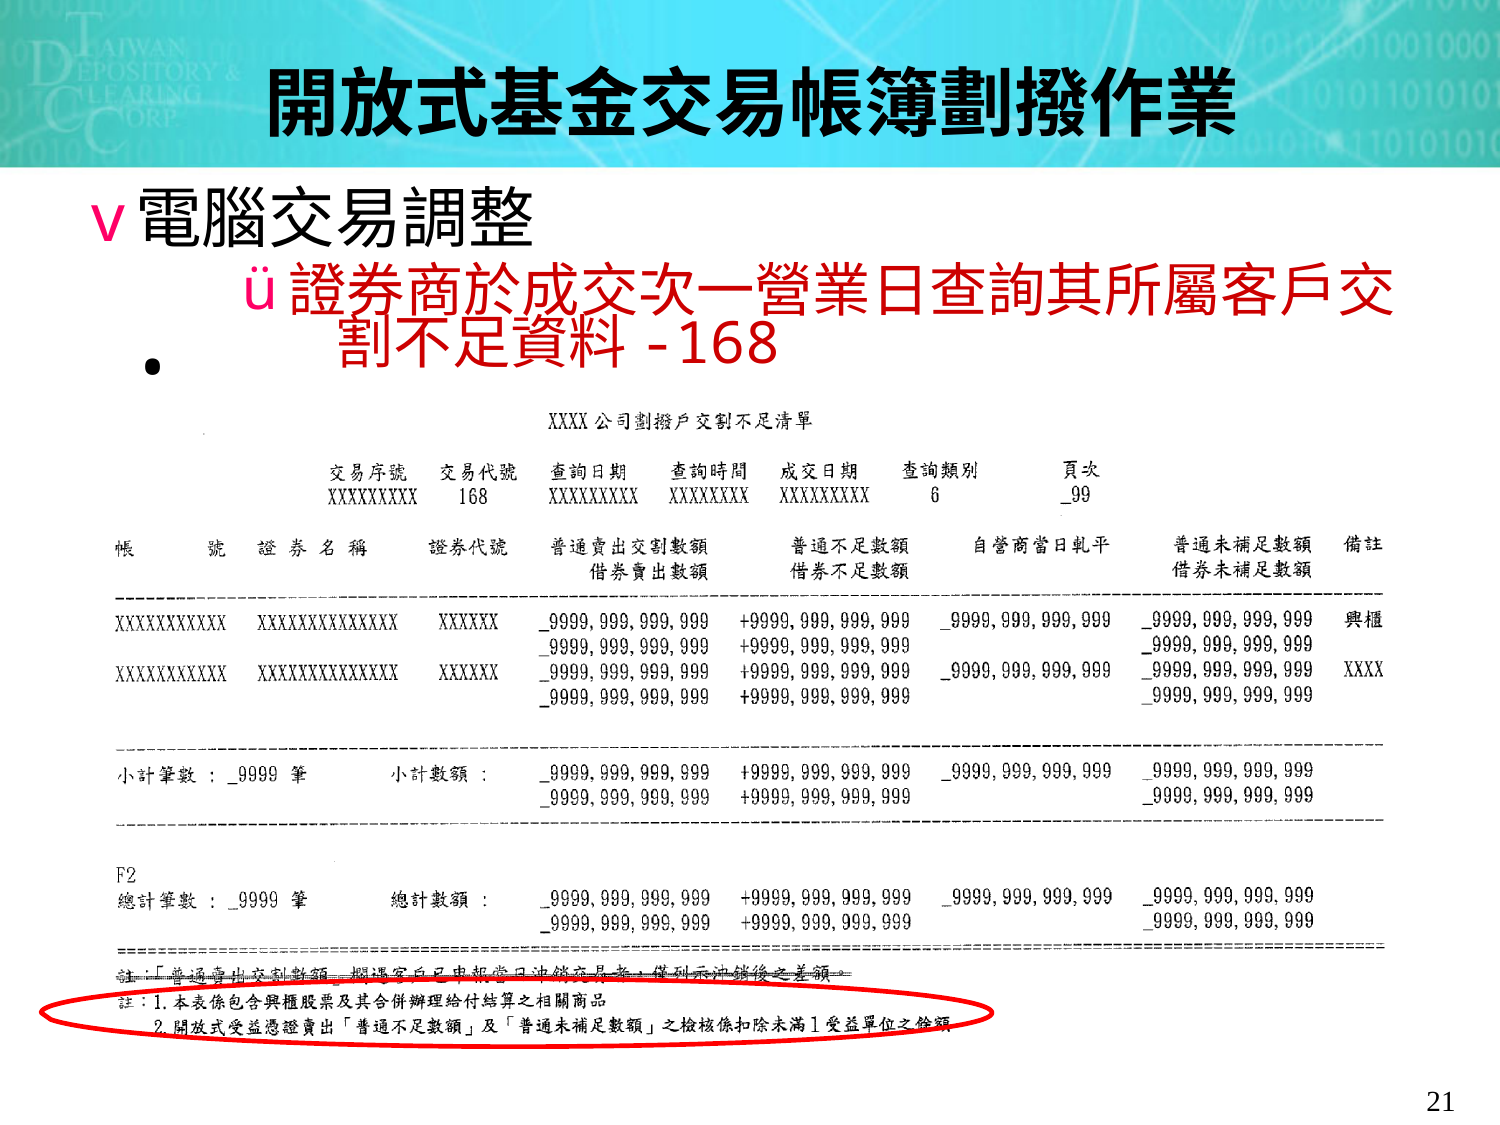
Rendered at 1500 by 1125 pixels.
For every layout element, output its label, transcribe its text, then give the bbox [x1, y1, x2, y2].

picture [64, 982, 989, 1044]
picture [64, 385, 1424, 1046]
title 開放式基金交易帳簿劃撥作業 [76, 42, 1427, 159]
picture [64, 1026, 293, 1046]
text_box [1411, 1074, 1500, 1125]
text_box 電腦交易調整 證券商於成交次一營業日查詢其所屬客戶交割不足資料-168 [76, 196, 1436, 1022]
